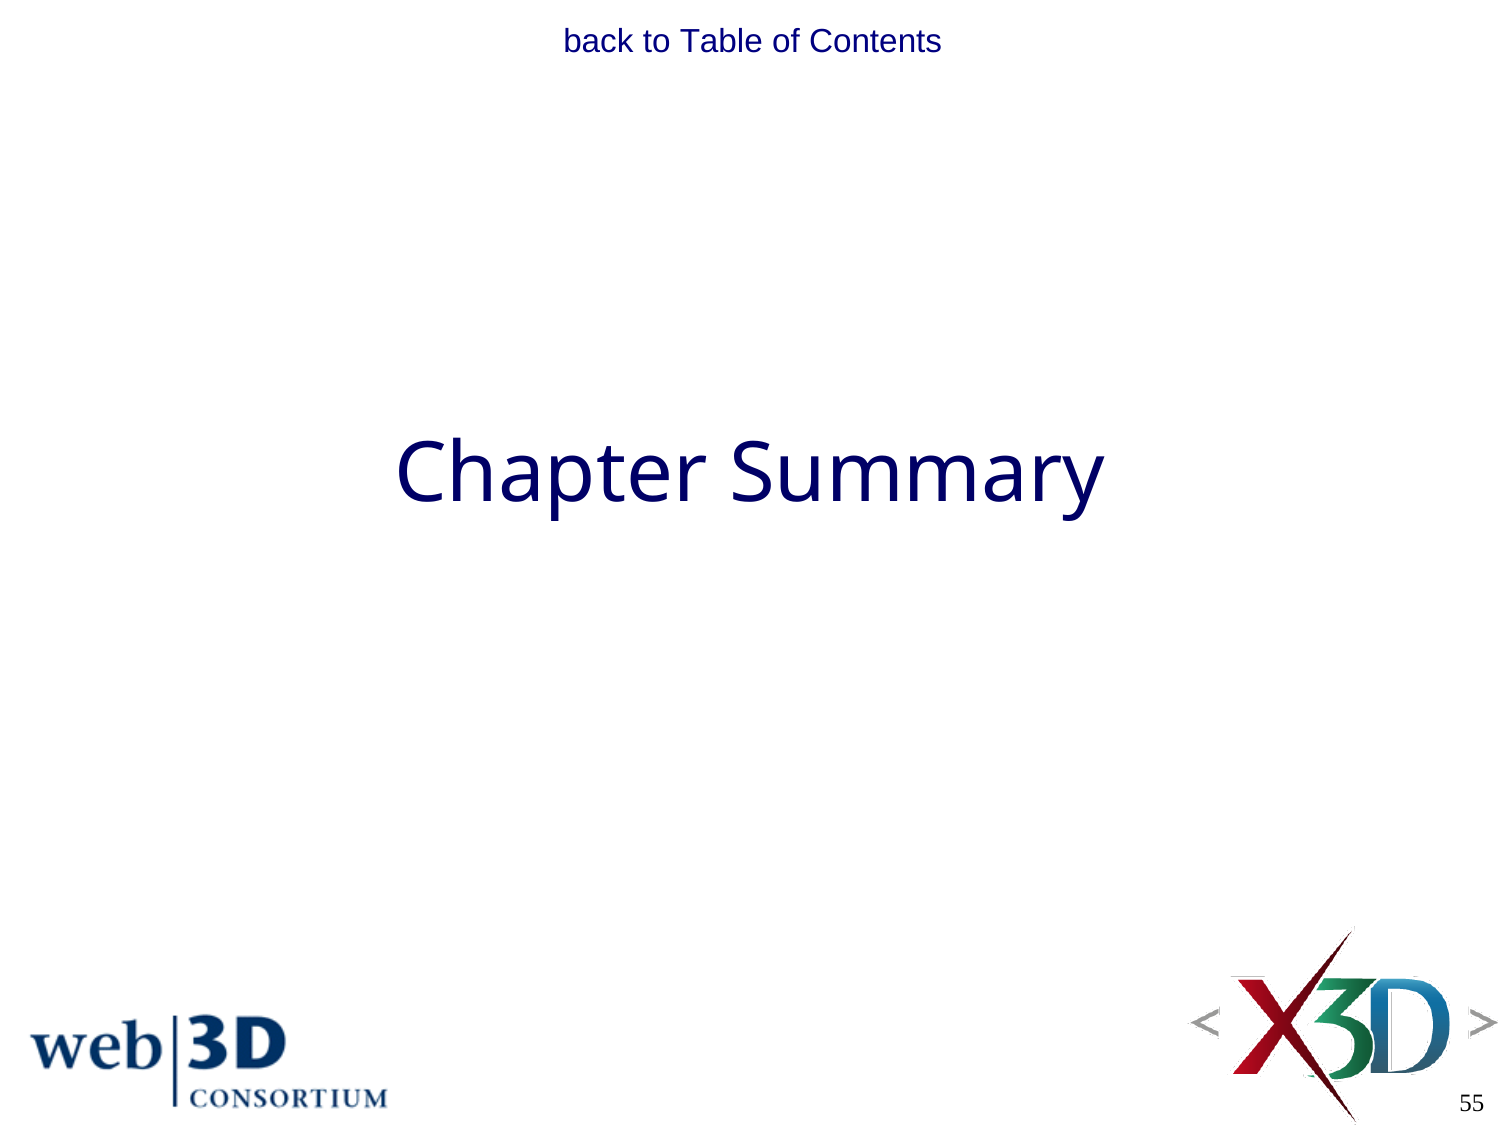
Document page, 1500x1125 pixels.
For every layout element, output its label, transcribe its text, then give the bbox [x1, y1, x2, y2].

text_box back to Table of Contents [548, 14, 958, 68]
picture [1187, 926, 1500, 1125]
title Chapter Summary [112, 374, 1388, 563]
picture [12, 998, 413, 1118]
